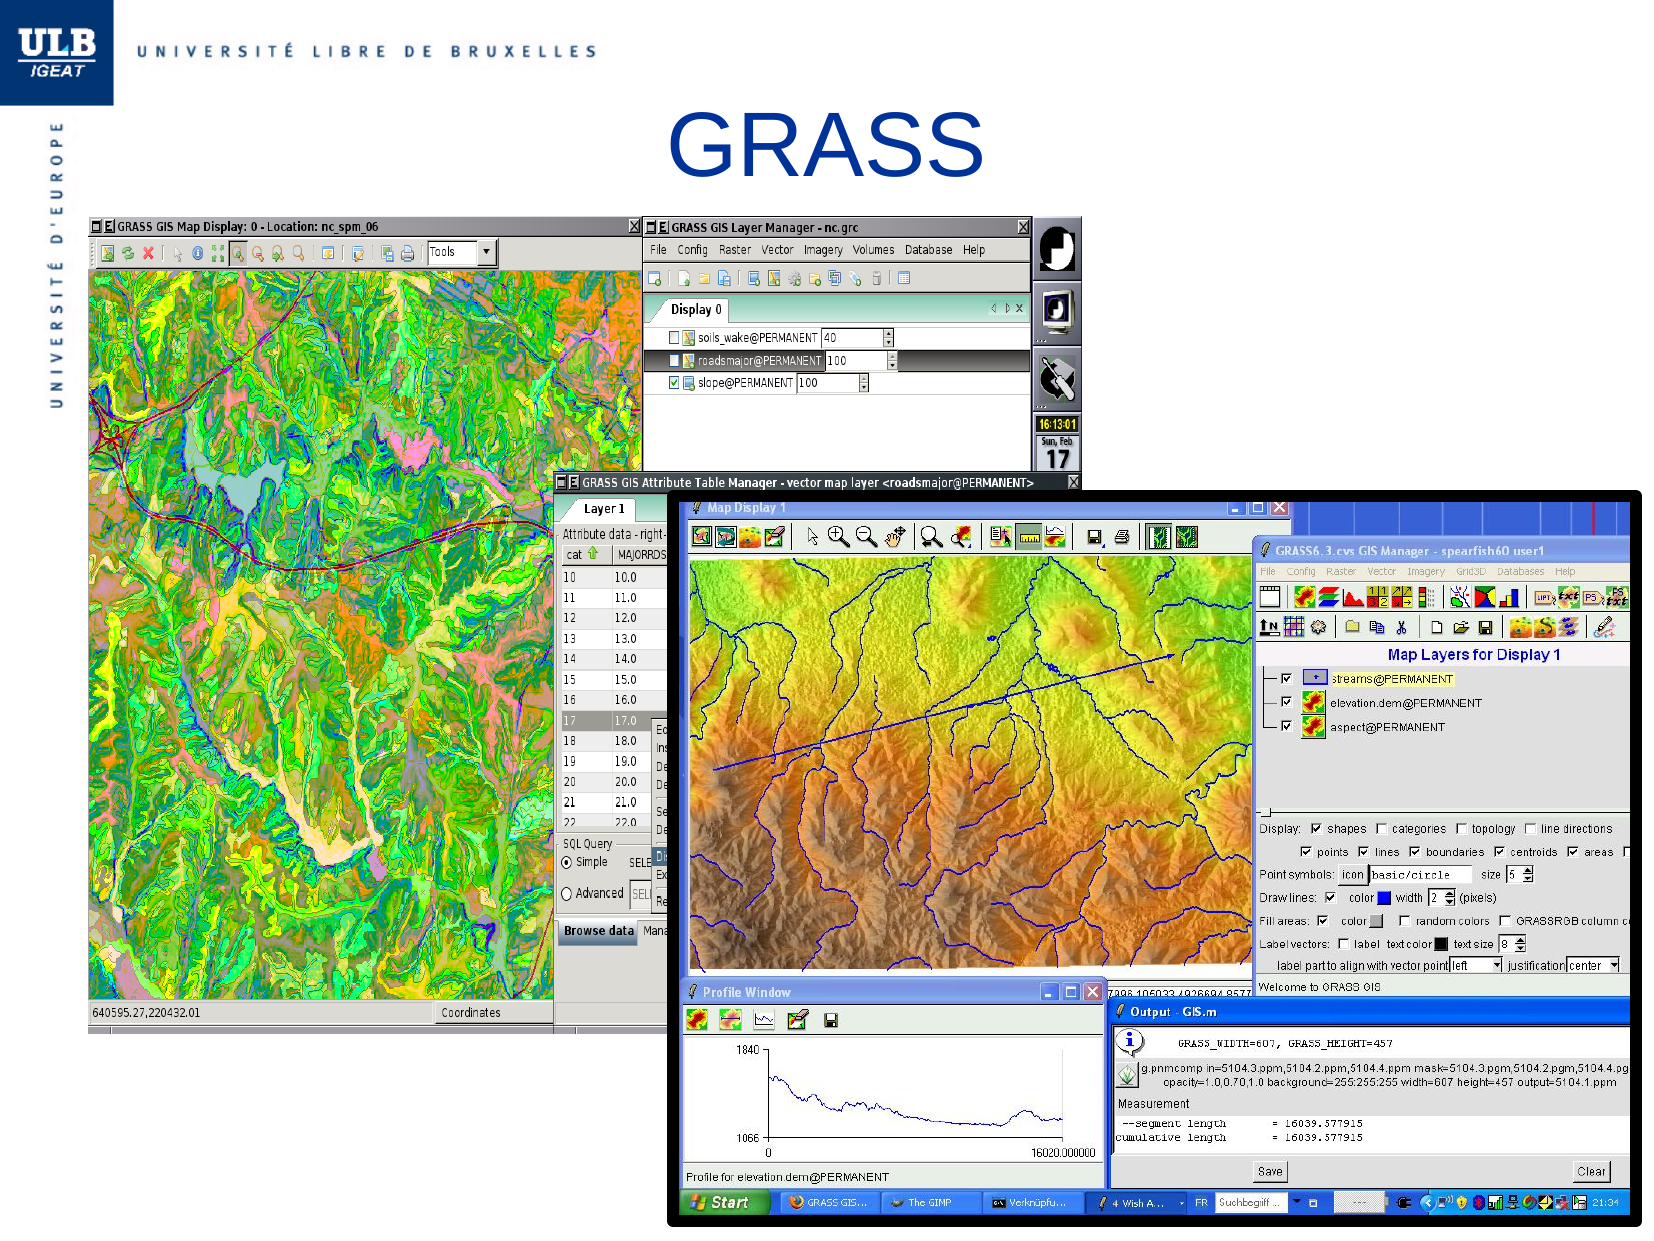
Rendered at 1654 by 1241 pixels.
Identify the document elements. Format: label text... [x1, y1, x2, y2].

picture [0, 0, 1654, 1241]
title GRASS [82, 88, 1571, 207]
